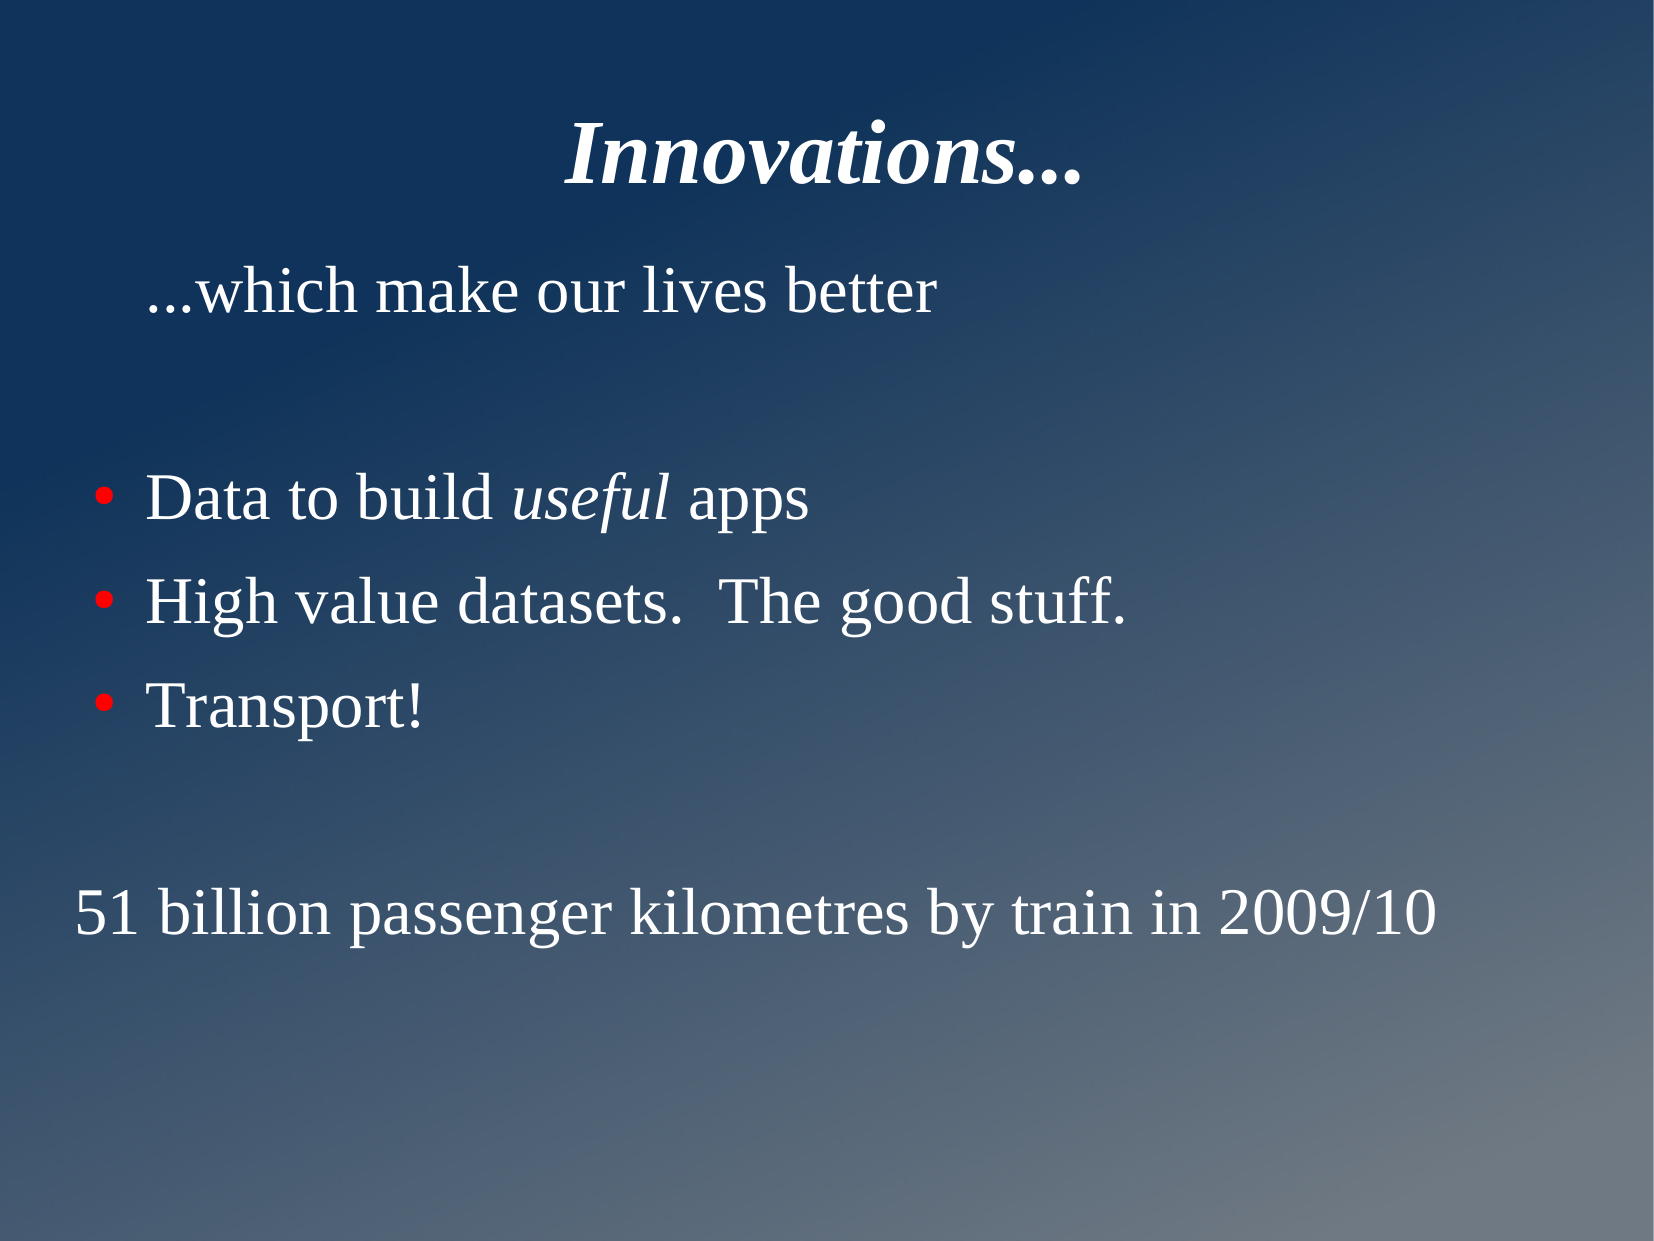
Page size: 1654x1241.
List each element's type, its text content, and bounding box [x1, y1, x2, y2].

picture [0, 0, 1654, 1241]
title Innovations... [82, 56, 1571, 250]
list ...which make our lives better Data to build useful apps High value datasets. The good stuff. Transport! 51 billion passenger kilometres by train in 2009/10 [74, 253, 1563, 1128]
